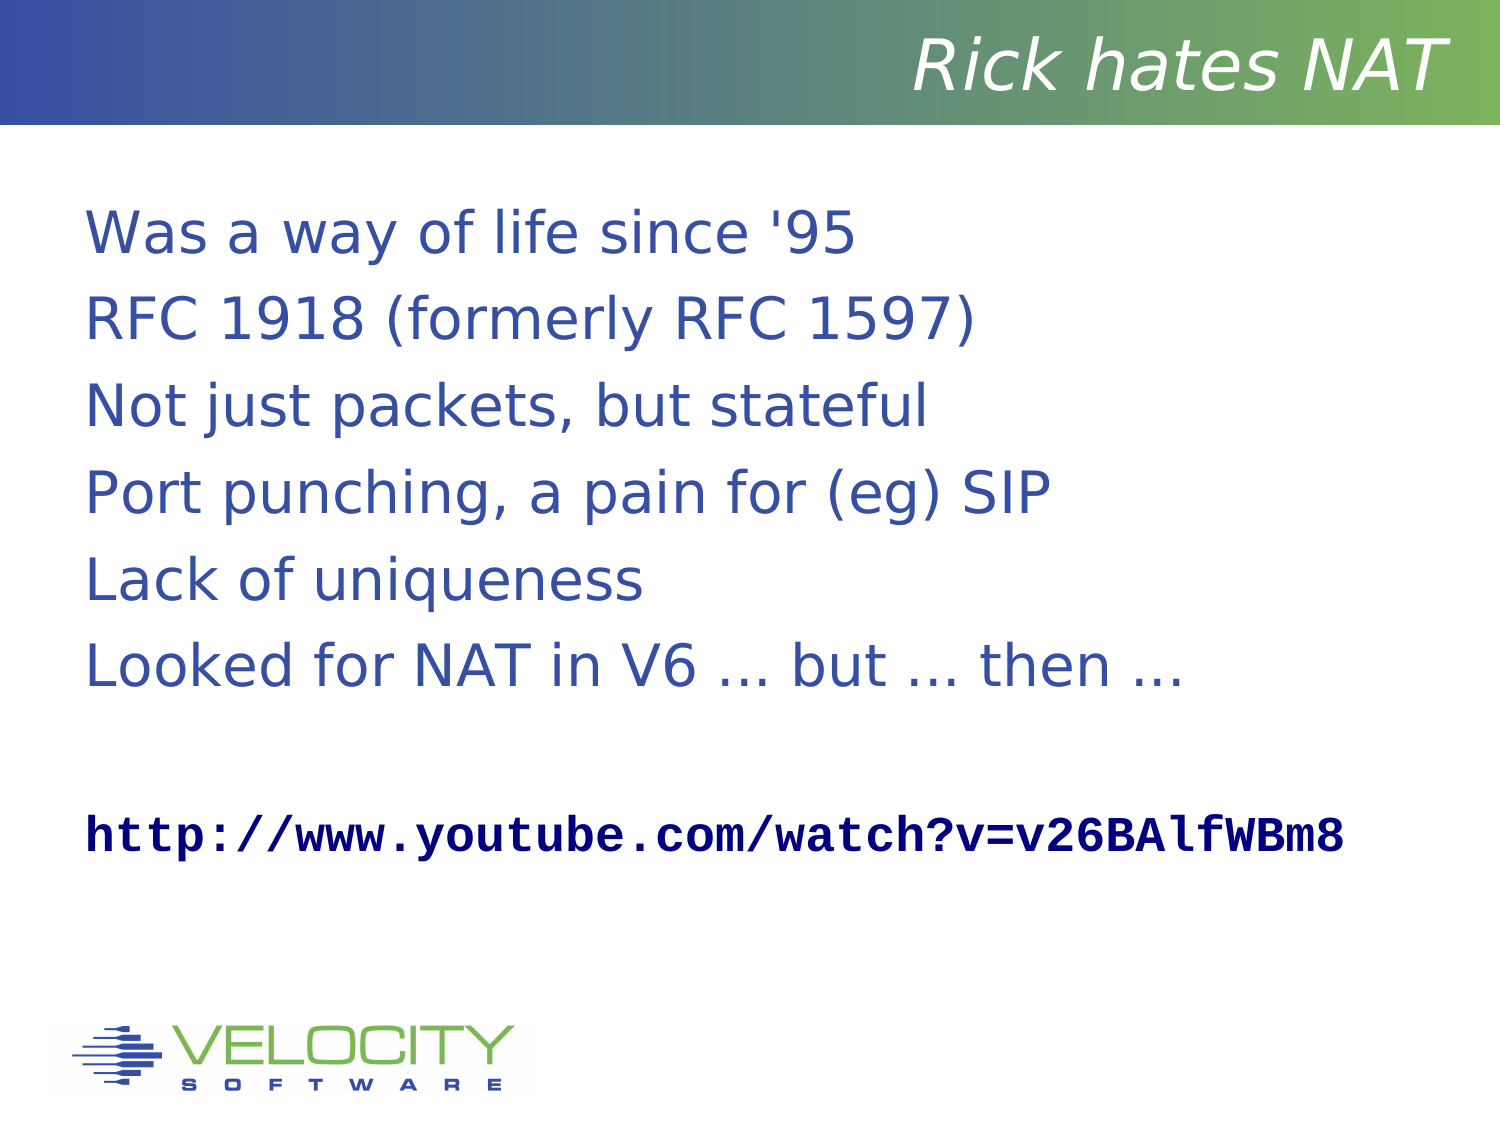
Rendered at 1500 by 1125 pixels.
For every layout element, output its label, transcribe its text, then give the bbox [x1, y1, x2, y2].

list Was a way of life since '95 RFC 1918 (formerly RFC 1597) Not just packets, but stateful Port punching, a pain for (eg) SIP Lack of uniqueness Looked for NAT in V6 ... but ... then ... http://www.youtube.com/watch?v=v26BAlfWBm8 [70, 187, 1438, 988]
picture [50, 1021, 538, 1094]
title Rick hates NAT [62, 12, 1463, 113]
